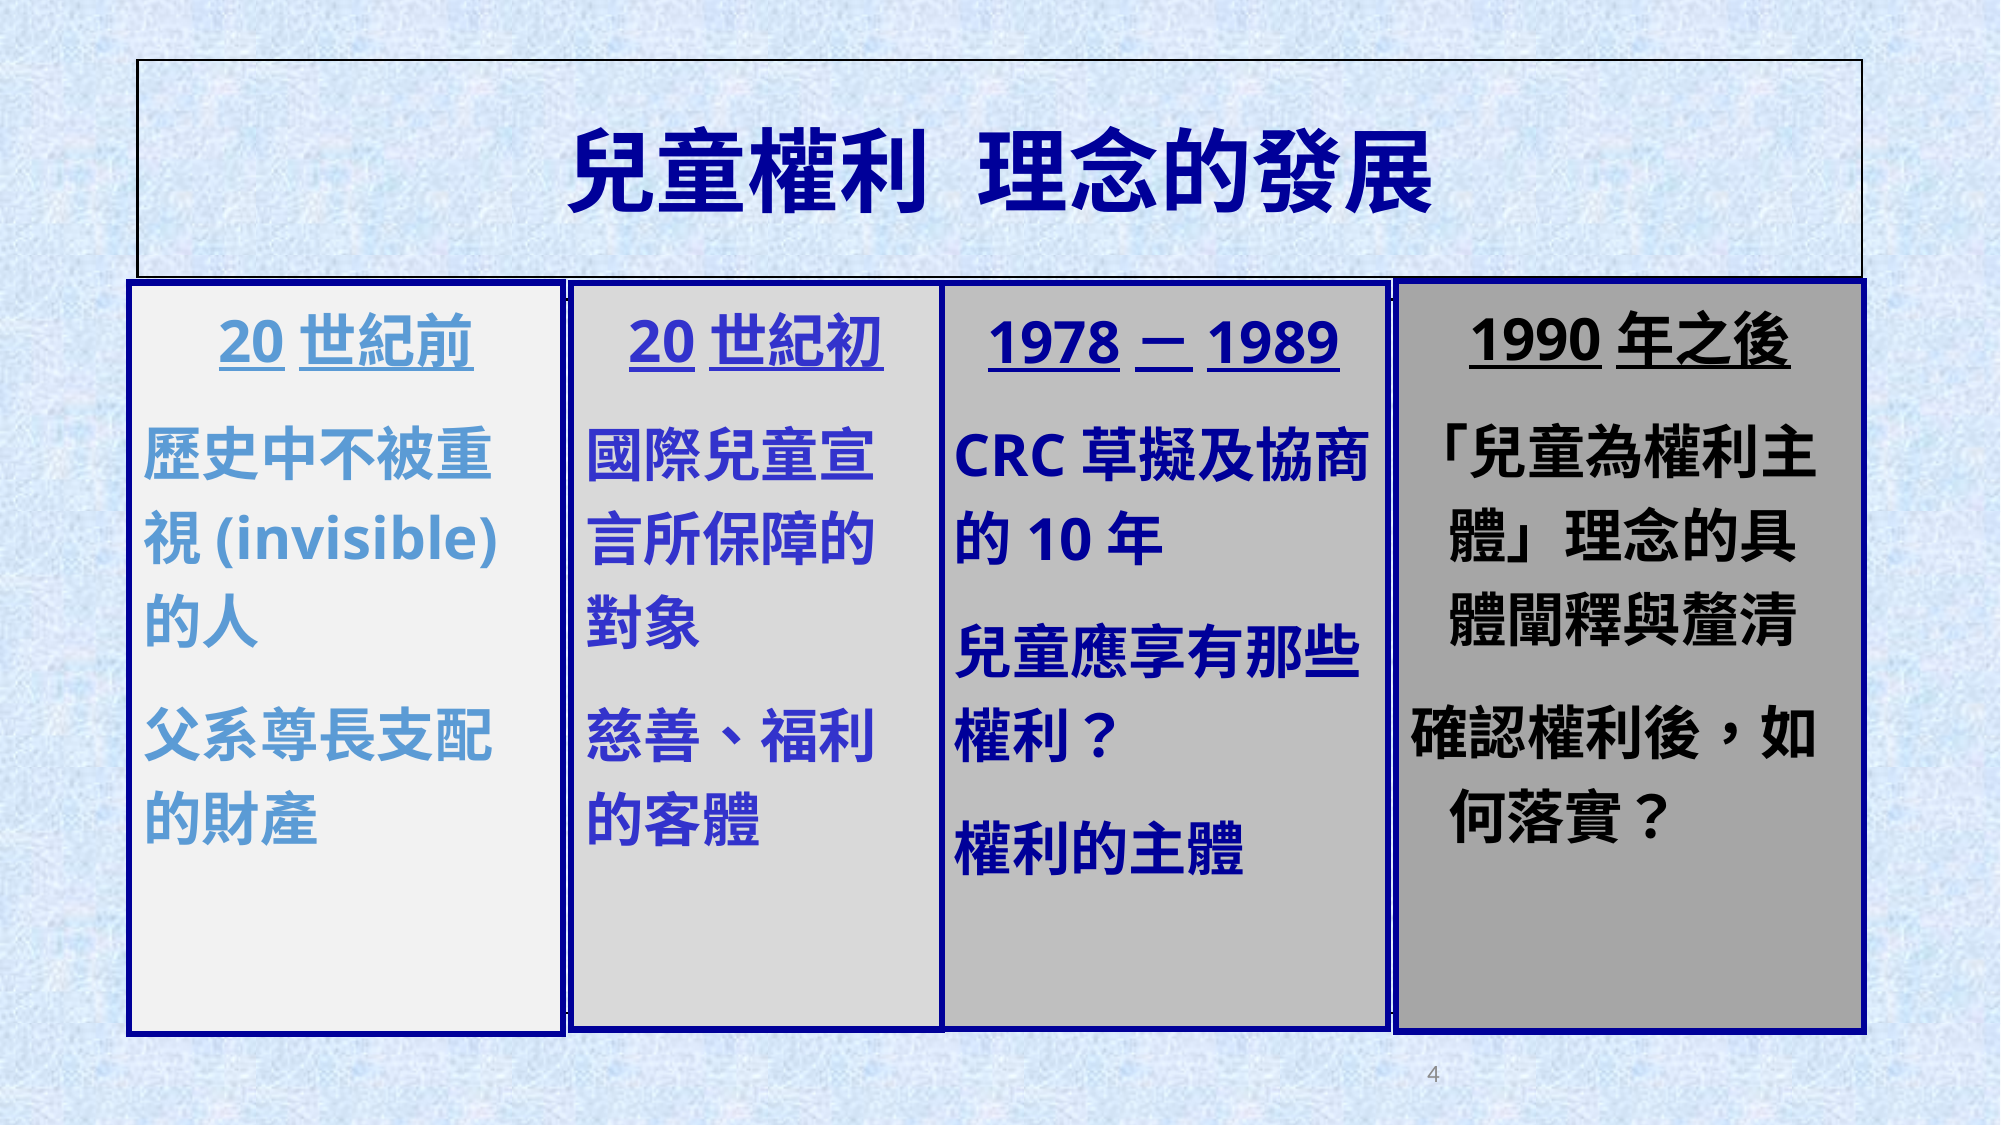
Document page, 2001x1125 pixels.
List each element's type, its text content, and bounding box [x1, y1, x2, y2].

title 兒童權利 理念的發展 [137, 59, 1863, 278]
text_box 1978－1989 CRC草擬及協商的10年 兒童應享有那些權利？ 權利的主體 [942, 283, 1388, 1029]
text_box <編號> [1412, 1042, 1863, 1103]
list [1388, 299, 1395, 1014]
text_box 20世紀初 國際兒童宣言所保障的對象 慈善、福利的客體 [571, 283, 942, 1030]
picture [0, 0, 2001, 1125]
text_box 20世紀前 歷史中不被重視(invisible)的人 父系尊長支配的財產 [128, 282, 564, 1034]
list [564, 299, 571, 1014]
text_box 1990年之後 「兒童為權利主體」理念的具體闡釋與釐清 確認權利後，如何落實？ [1395, 280, 1865, 1032]
